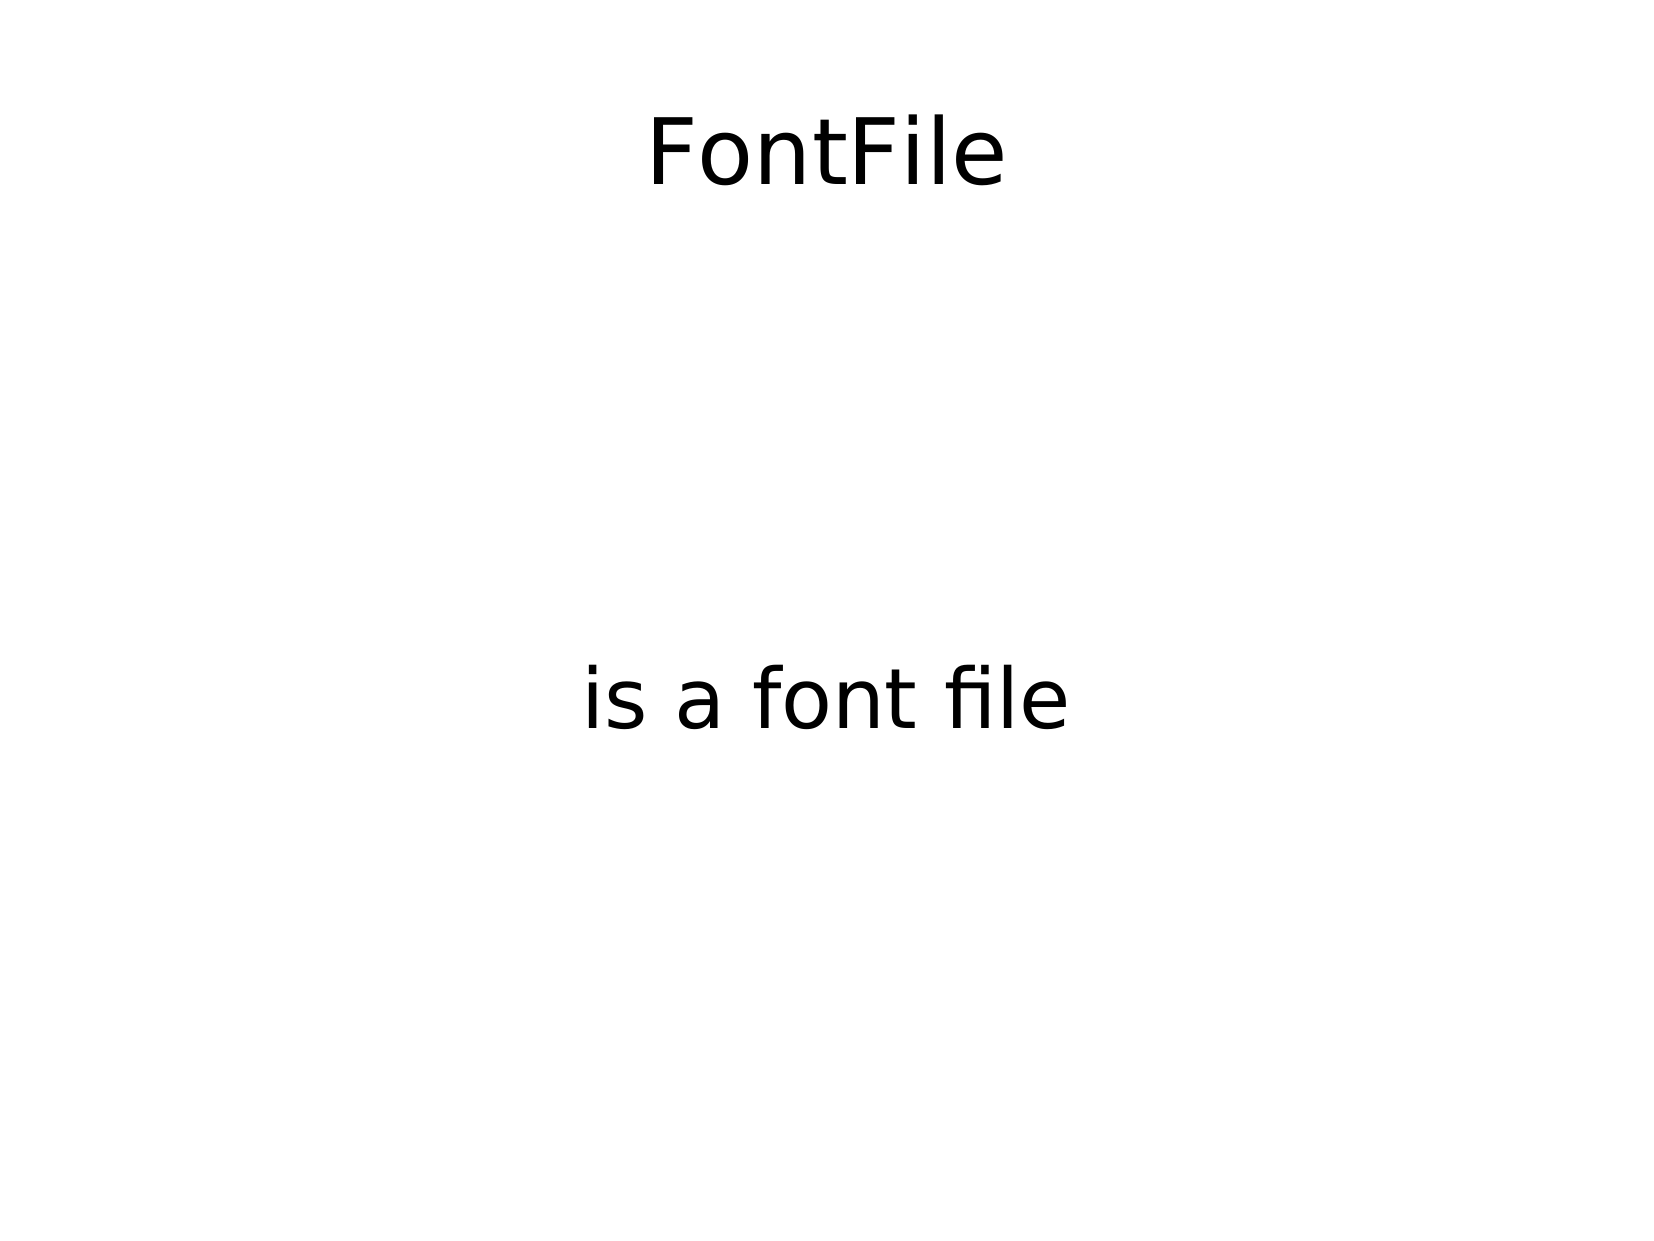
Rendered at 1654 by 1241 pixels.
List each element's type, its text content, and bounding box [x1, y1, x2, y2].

title FontFile [82, 56, 1571, 250]
subtitle is a font file [82, 297, 1571, 1102]
